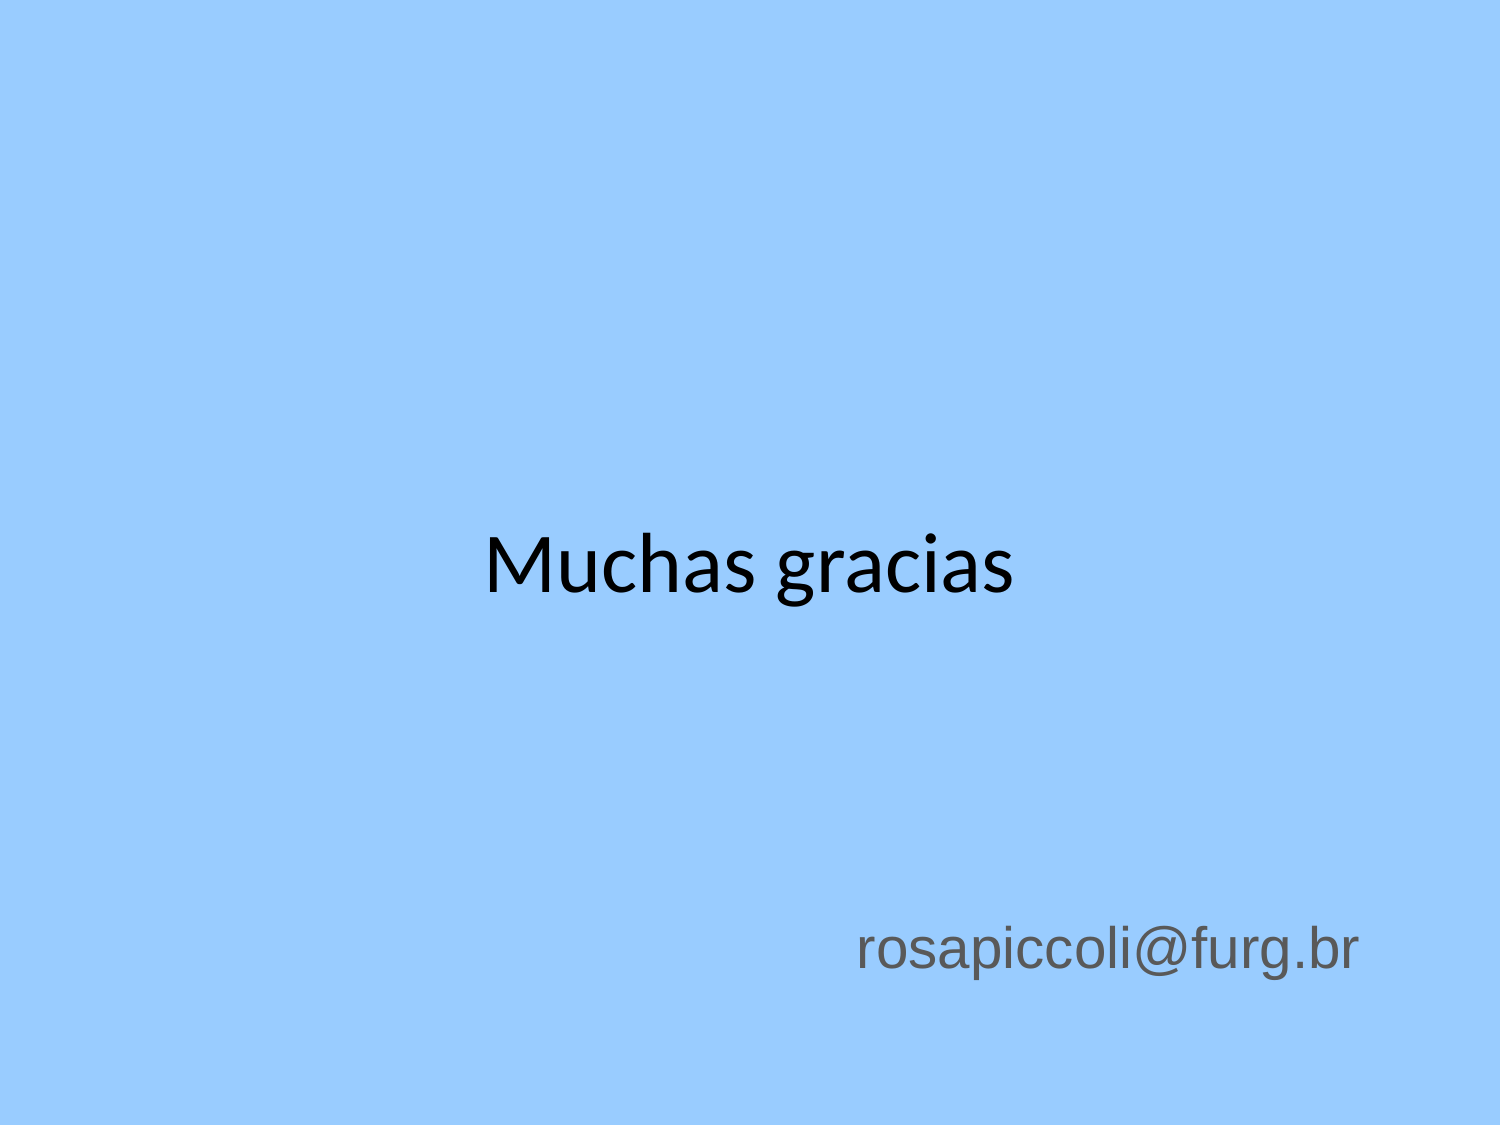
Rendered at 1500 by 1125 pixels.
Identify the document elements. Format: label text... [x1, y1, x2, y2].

text_box rosapiccoli@furg.br [796, 902, 1421, 988]
title Muchas gracias [112, 499, 1388, 703]
